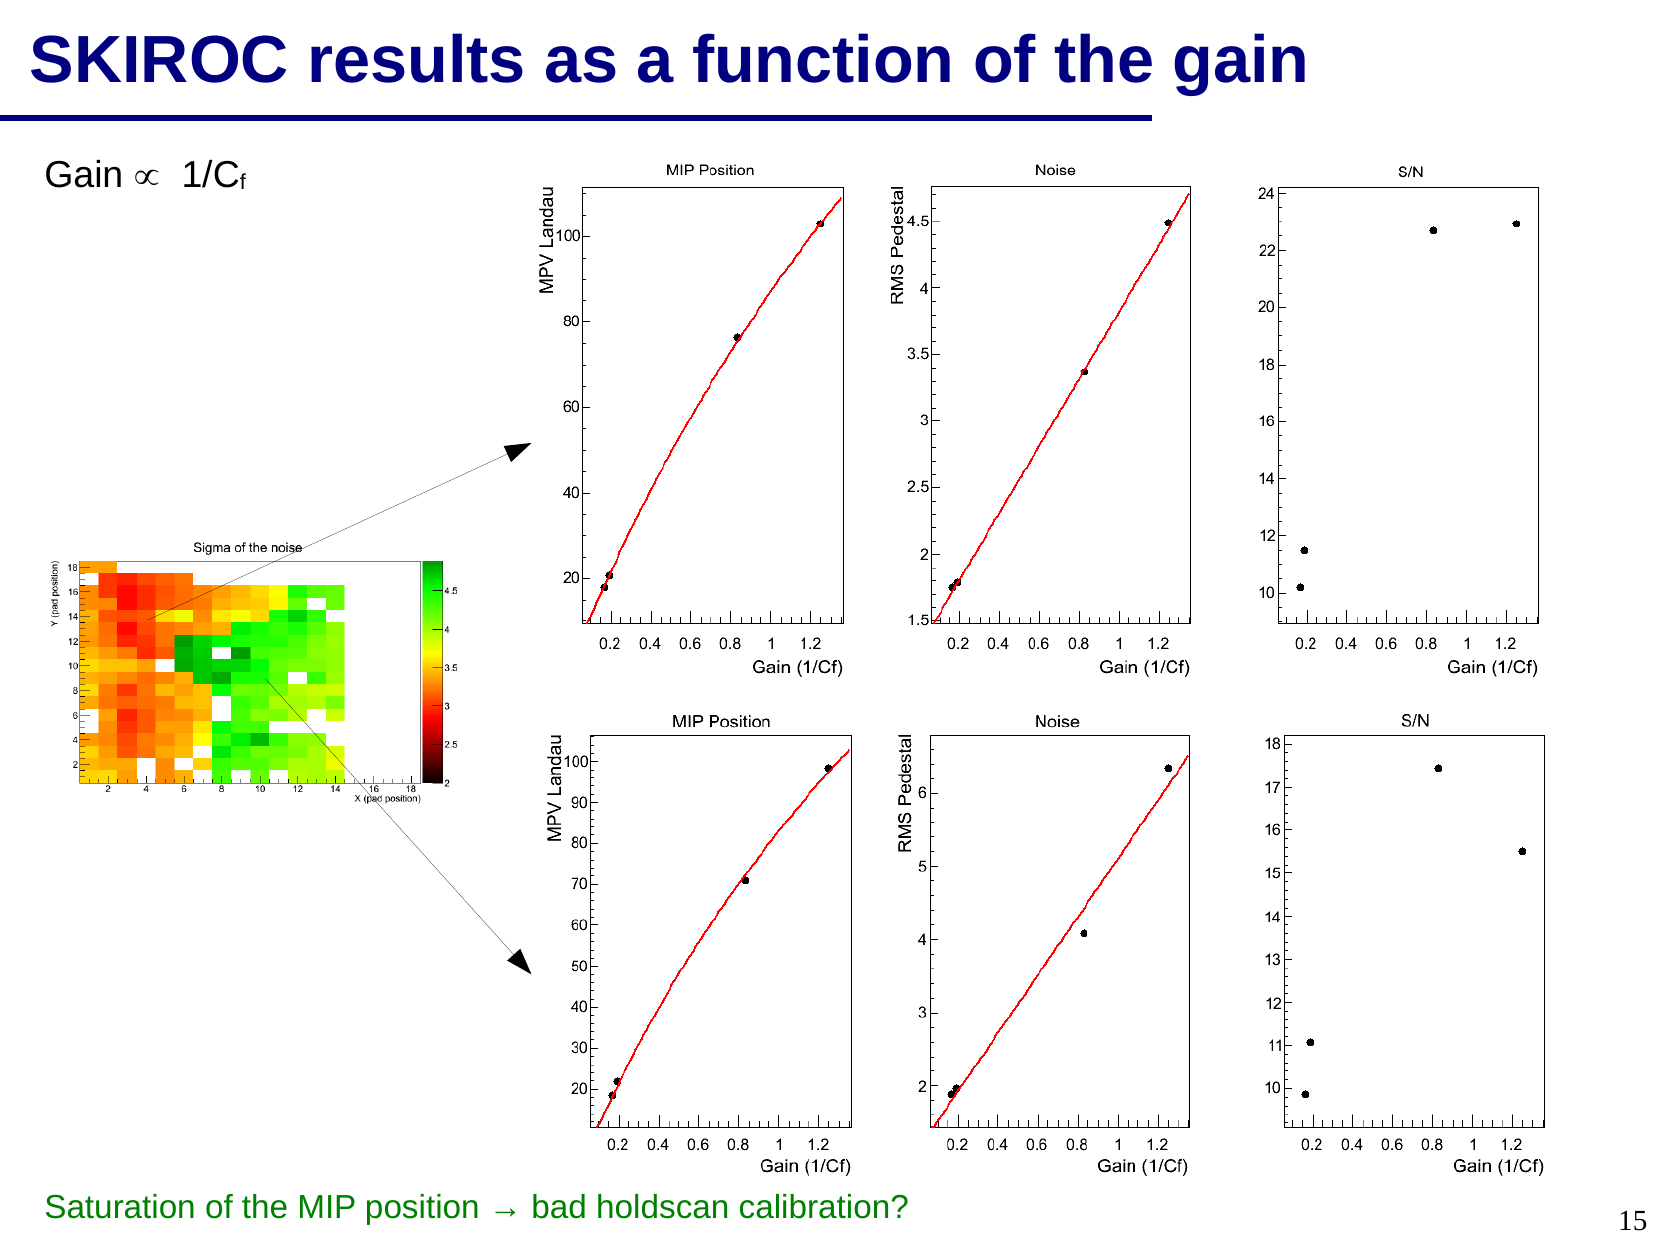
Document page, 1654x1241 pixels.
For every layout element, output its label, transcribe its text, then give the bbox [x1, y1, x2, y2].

text_box Saturation of the MIP position → bad holdscan calibration? [29, 1181, 1241, 1234]
picture [525, 123, 1595, 1211]
title SKIROC results as a function of the gain [29, 0, 1625, 119]
text_box Gain  1/Cf [29, 145, 296, 219]
picture [36, 531, 473, 827]
